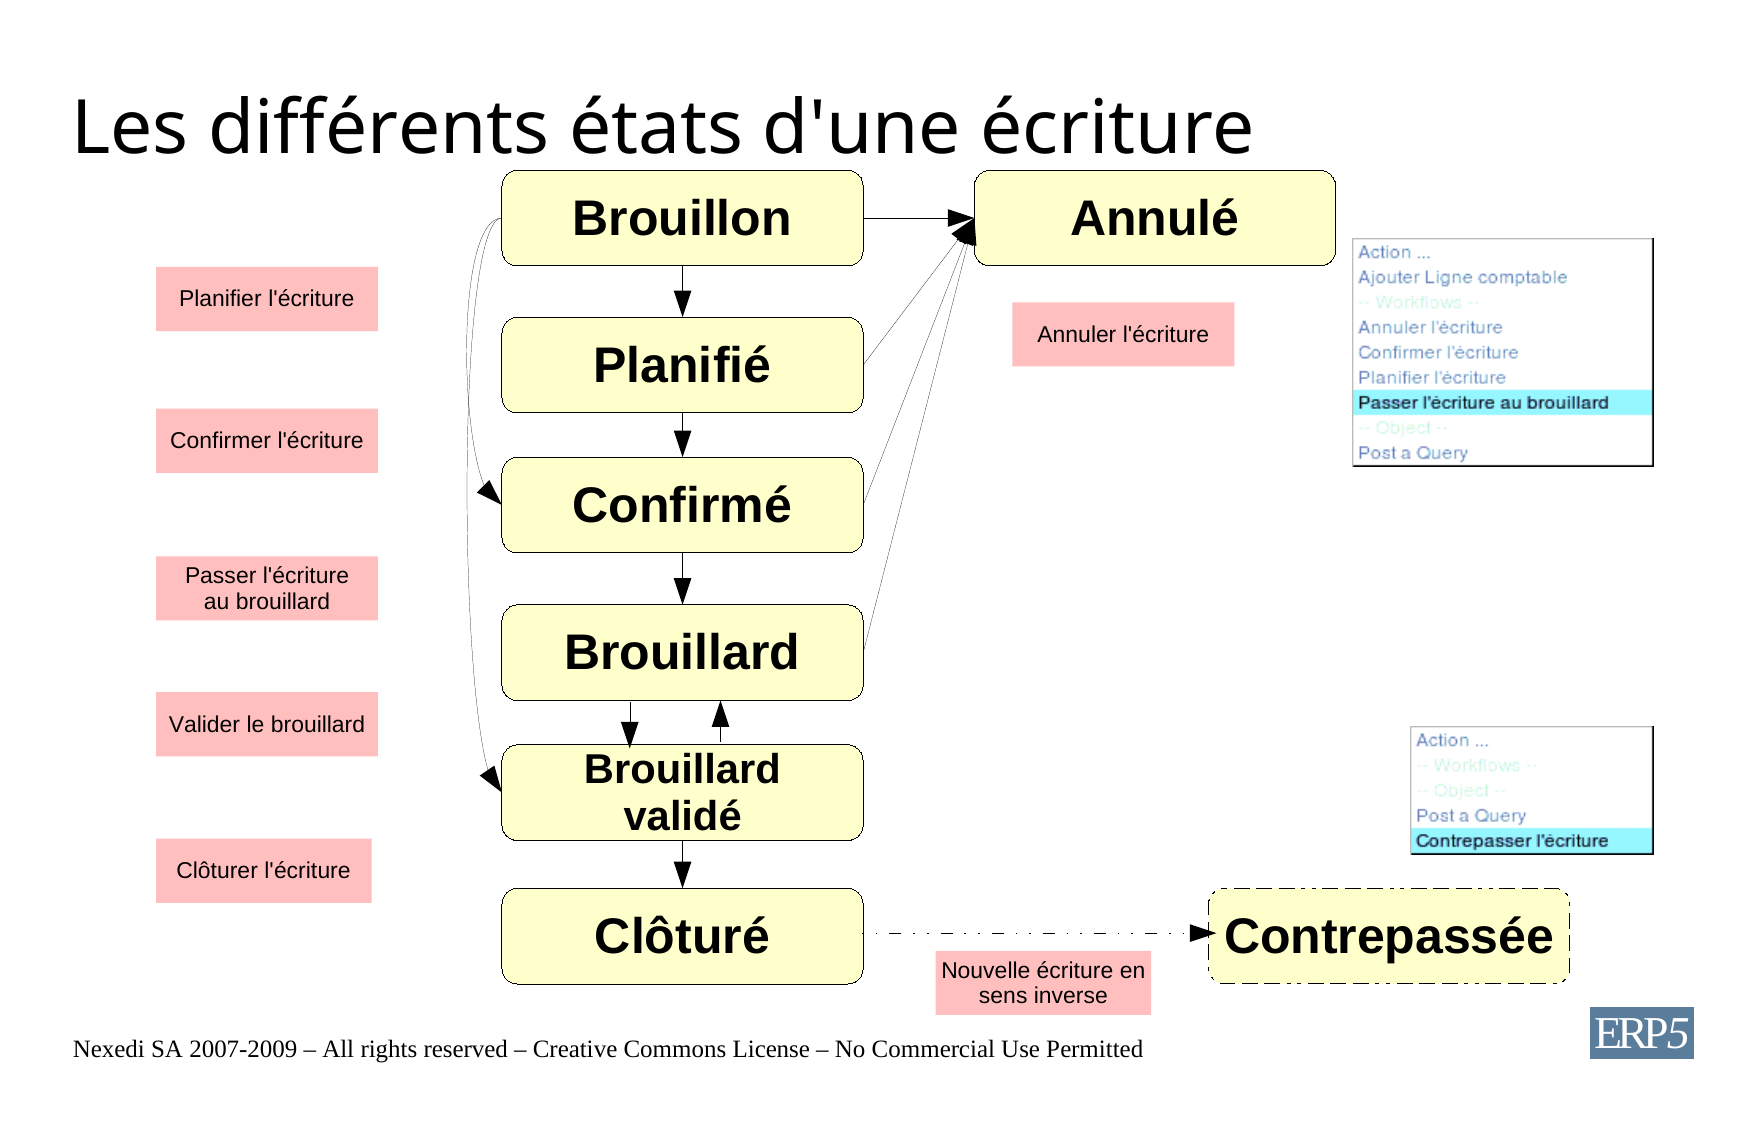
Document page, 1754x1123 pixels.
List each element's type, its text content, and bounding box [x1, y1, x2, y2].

text_box Planifier l'écriture [156, 266, 378, 332]
title Les différents états d'une écriture [71, 63, 1707, 187]
text_box Confirmé [501, 457, 864, 553]
text_box Annuler l'écriture [1012, 302, 1235, 367]
text_box Valider le brouillard [156, 692, 378, 757]
text_box Brouillon [501, 170, 864, 266]
text_box Contrepassée [1208, 888, 1570, 984]
text_box Clôturé [501, 888, 864, 985]
text_box Clôturer l'écriture [156, 838, 372, 903]
text_box Nouvelle écriture en sens inverse [935, 950, 1152, 1015]
text_box Passer l'écriture au brouillard [156, 556, 378, 621]
text_box Annulé [974, 170, 1336, 266]
picture [1410, 726, 1654, 855]
text_box Brouillard [501, 604, 864, 701]
picture [1352, 238, 1654, 467]
text_box Brouillard validé [501, 744, 864, 841]
text_box Confirmer l'écriture [156, 408, 378, 473]
text_box Planifié [501, 317, 864, 413]
